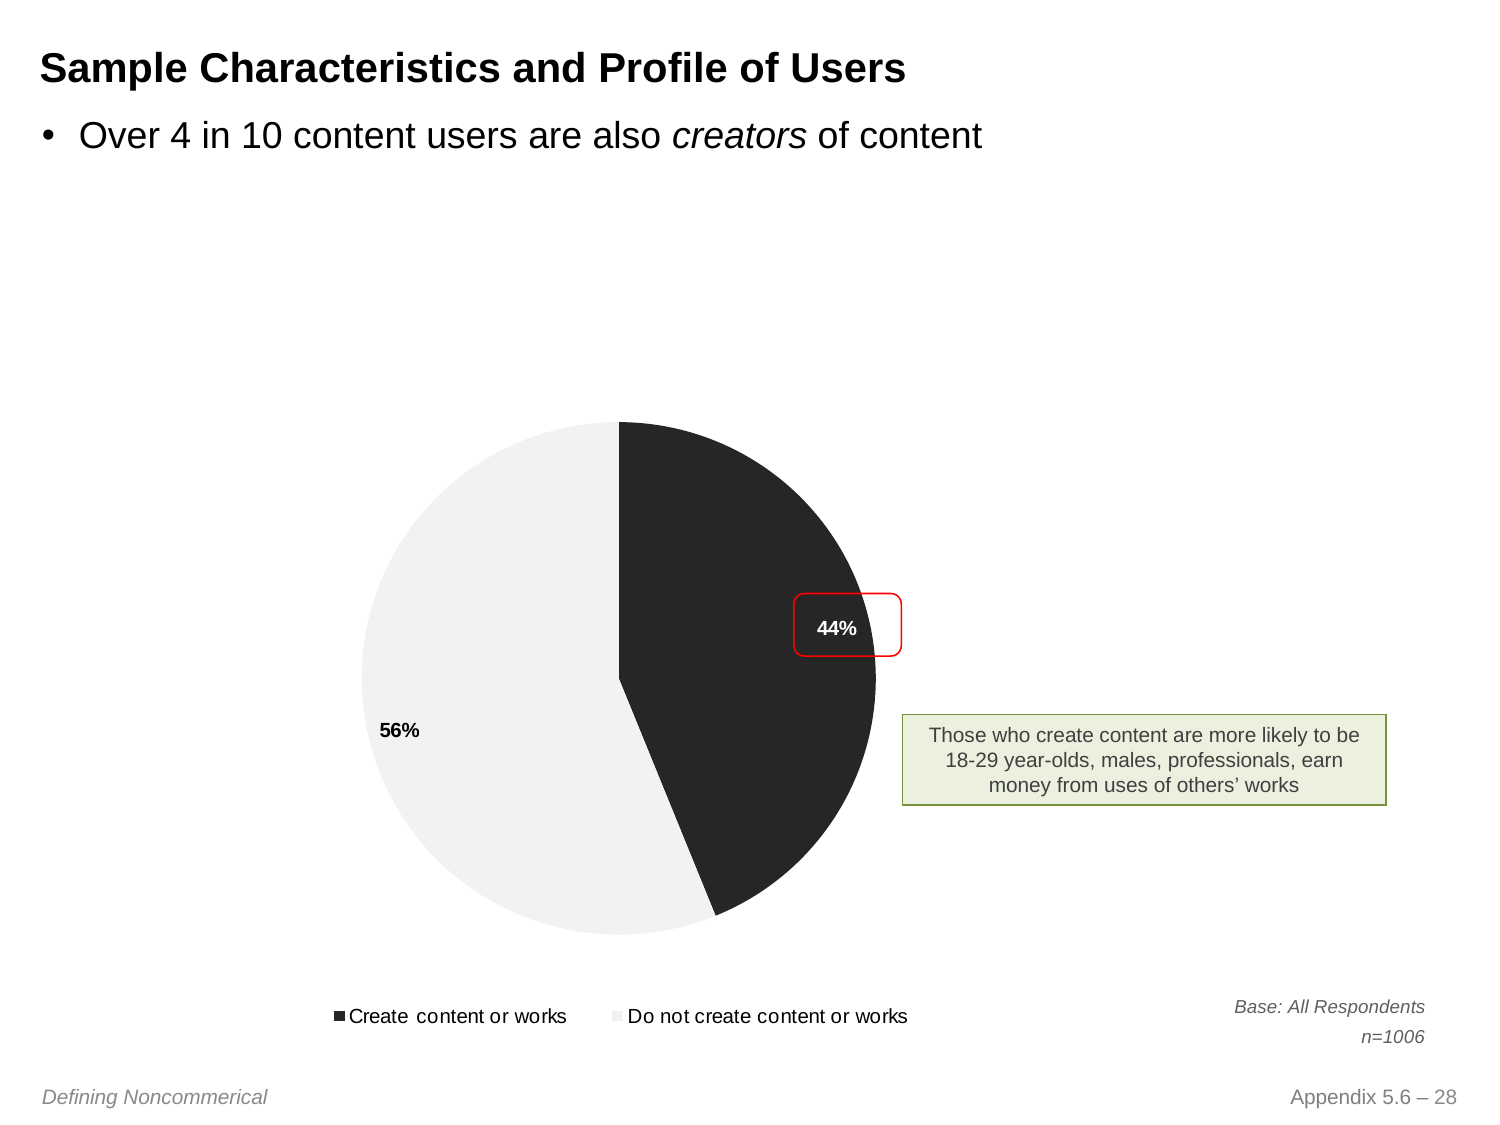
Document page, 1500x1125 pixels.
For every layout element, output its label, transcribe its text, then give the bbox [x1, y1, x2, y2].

text_box Over 4 in 10 content users are also creators of content [27, 103, 1409, 165]
text_box Appendix 5.6 – <number> [1121, 1066, 1472, 1125]
text_box Sample Characteristics and Profile of Users [24, 27, 1288, 110]
text_box Defining Noncommerical [27, 1066, 503, 1125]
picture [125, 358, 1111, 1046]
text_box Those who create content are more likely to be 18-29 year-olds, males, professionals, earn money from uses of others’ works [902, 714, 1386, 805]
text_box Base: All Respondents [1111, 987, 1441, 1026]
text_box n=1006 [1125, 1026, 1440, 1055]
